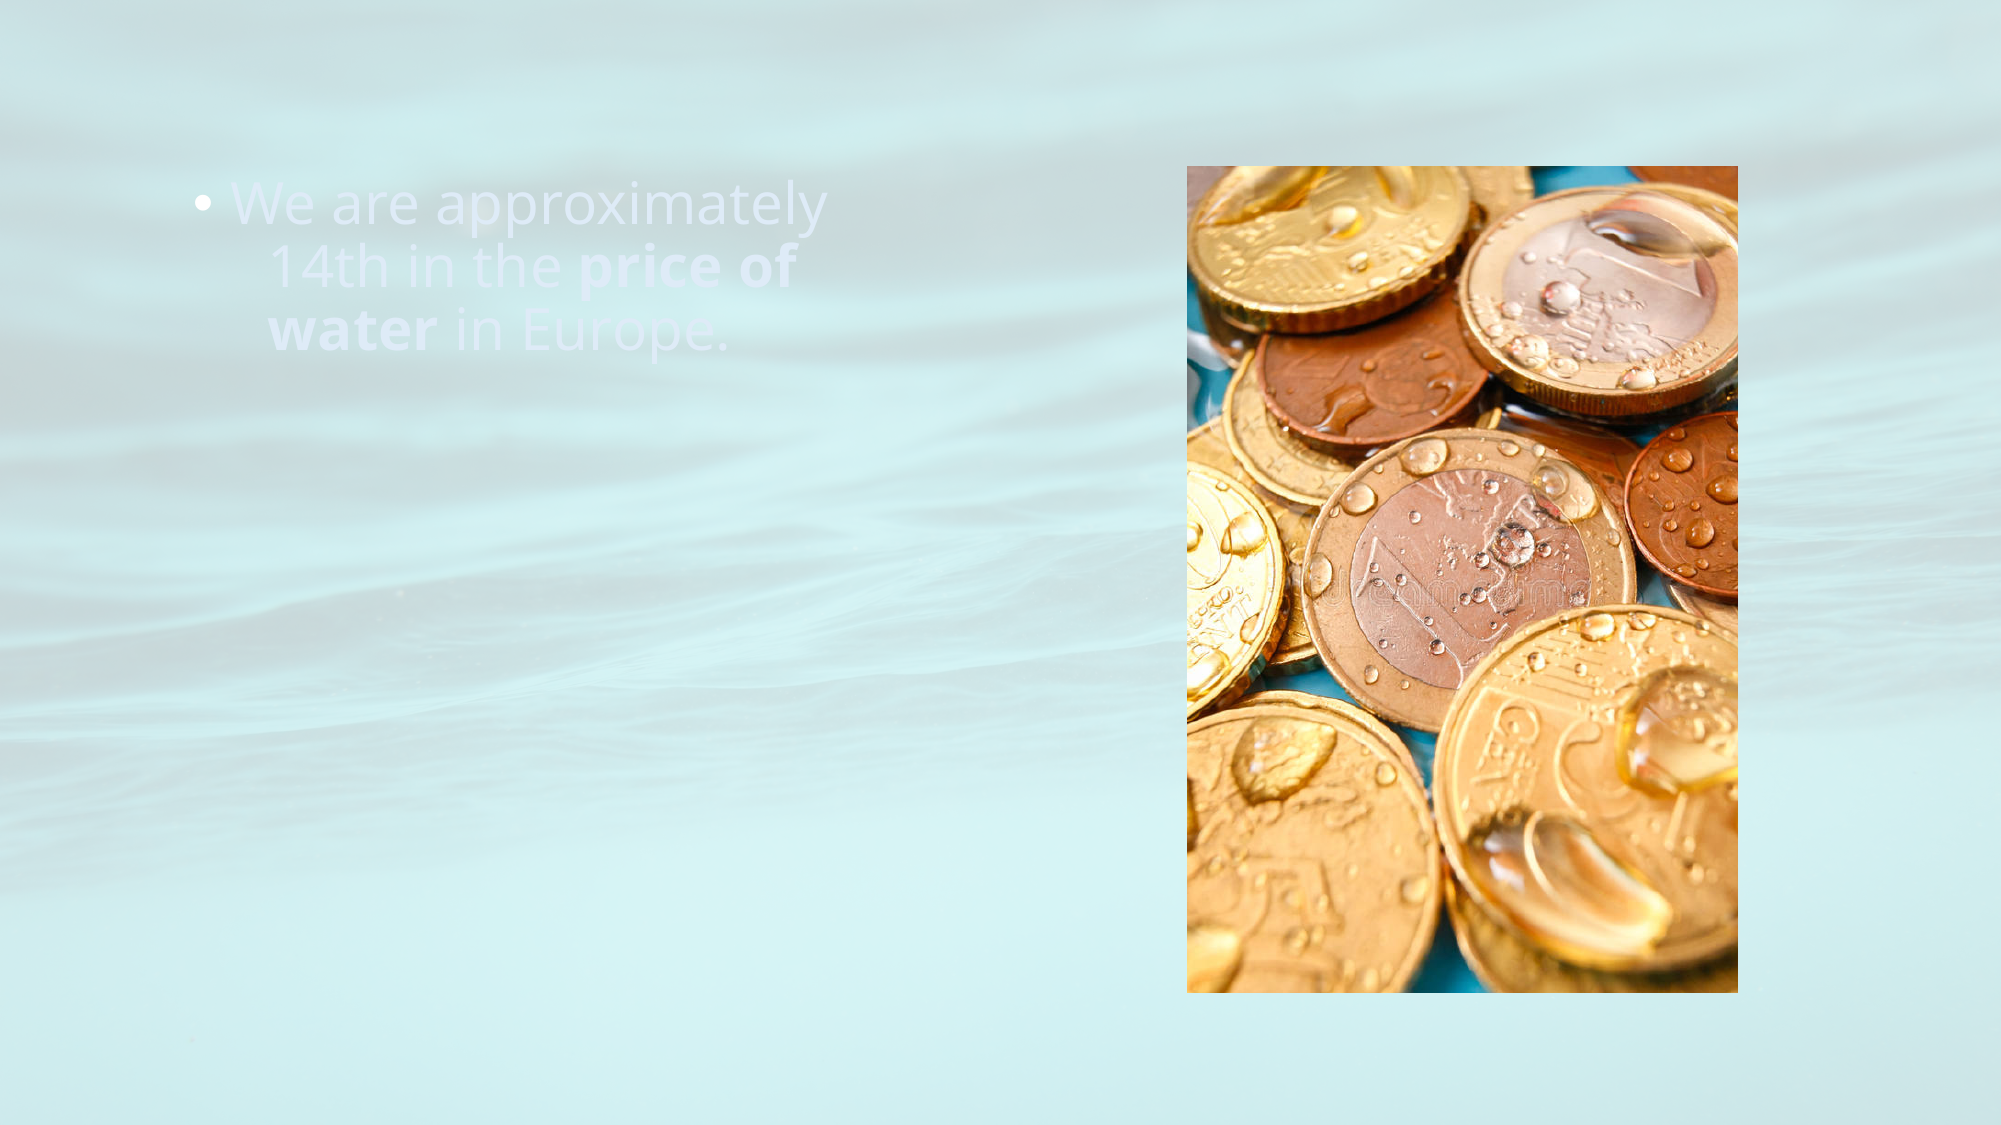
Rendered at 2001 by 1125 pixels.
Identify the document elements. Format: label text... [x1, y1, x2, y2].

list We are approximately 14th in the price of water in Europe. [177, 166, 854, 905]
picture [0, 0, 2000, 1125]
